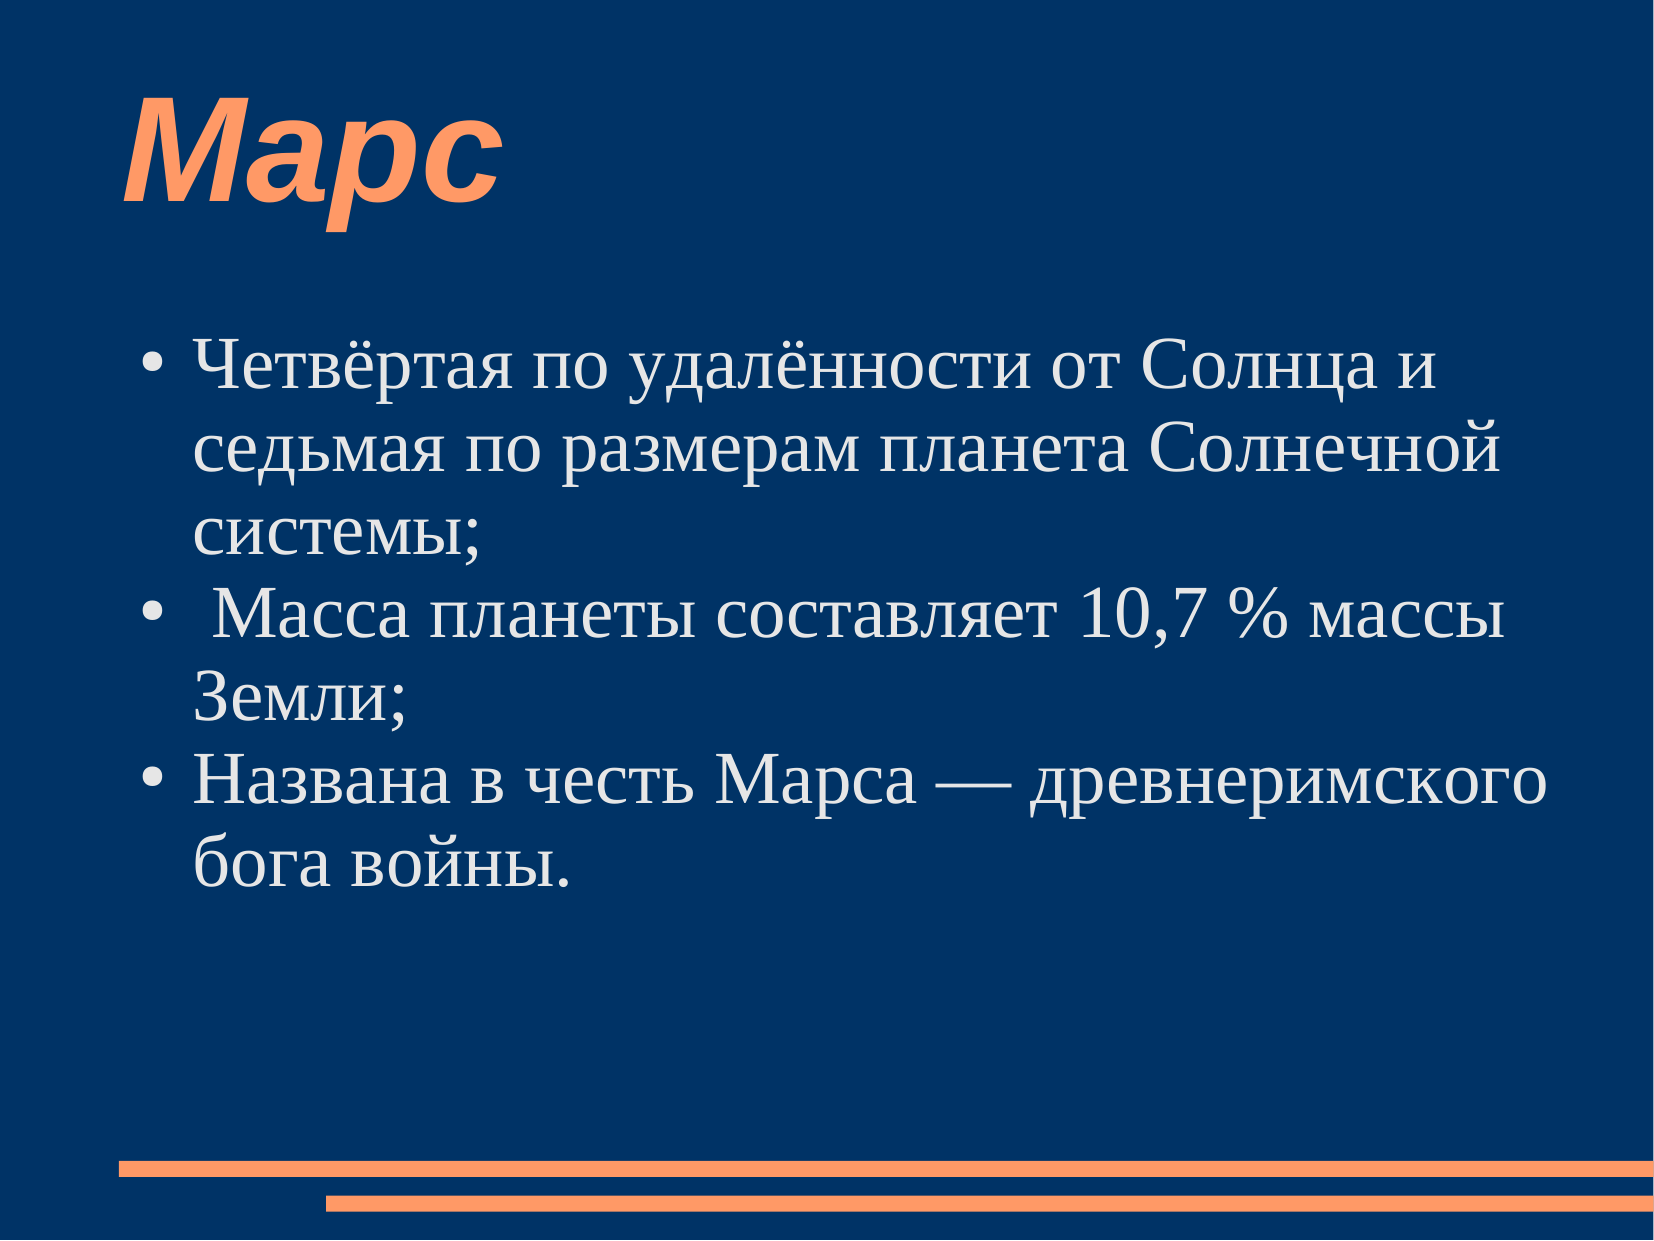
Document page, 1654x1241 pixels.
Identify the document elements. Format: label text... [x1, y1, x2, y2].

list Четвёртая по удалённости от Солнца и седьмая по размерам планета Солнечной системы; Масса планеты составляет 10,7 % массы Земли; Названа в честь Марса — древнеримского бога войны. [121, 322, 1561, 1132]
title Марс [121, 46, 1534, 254]
